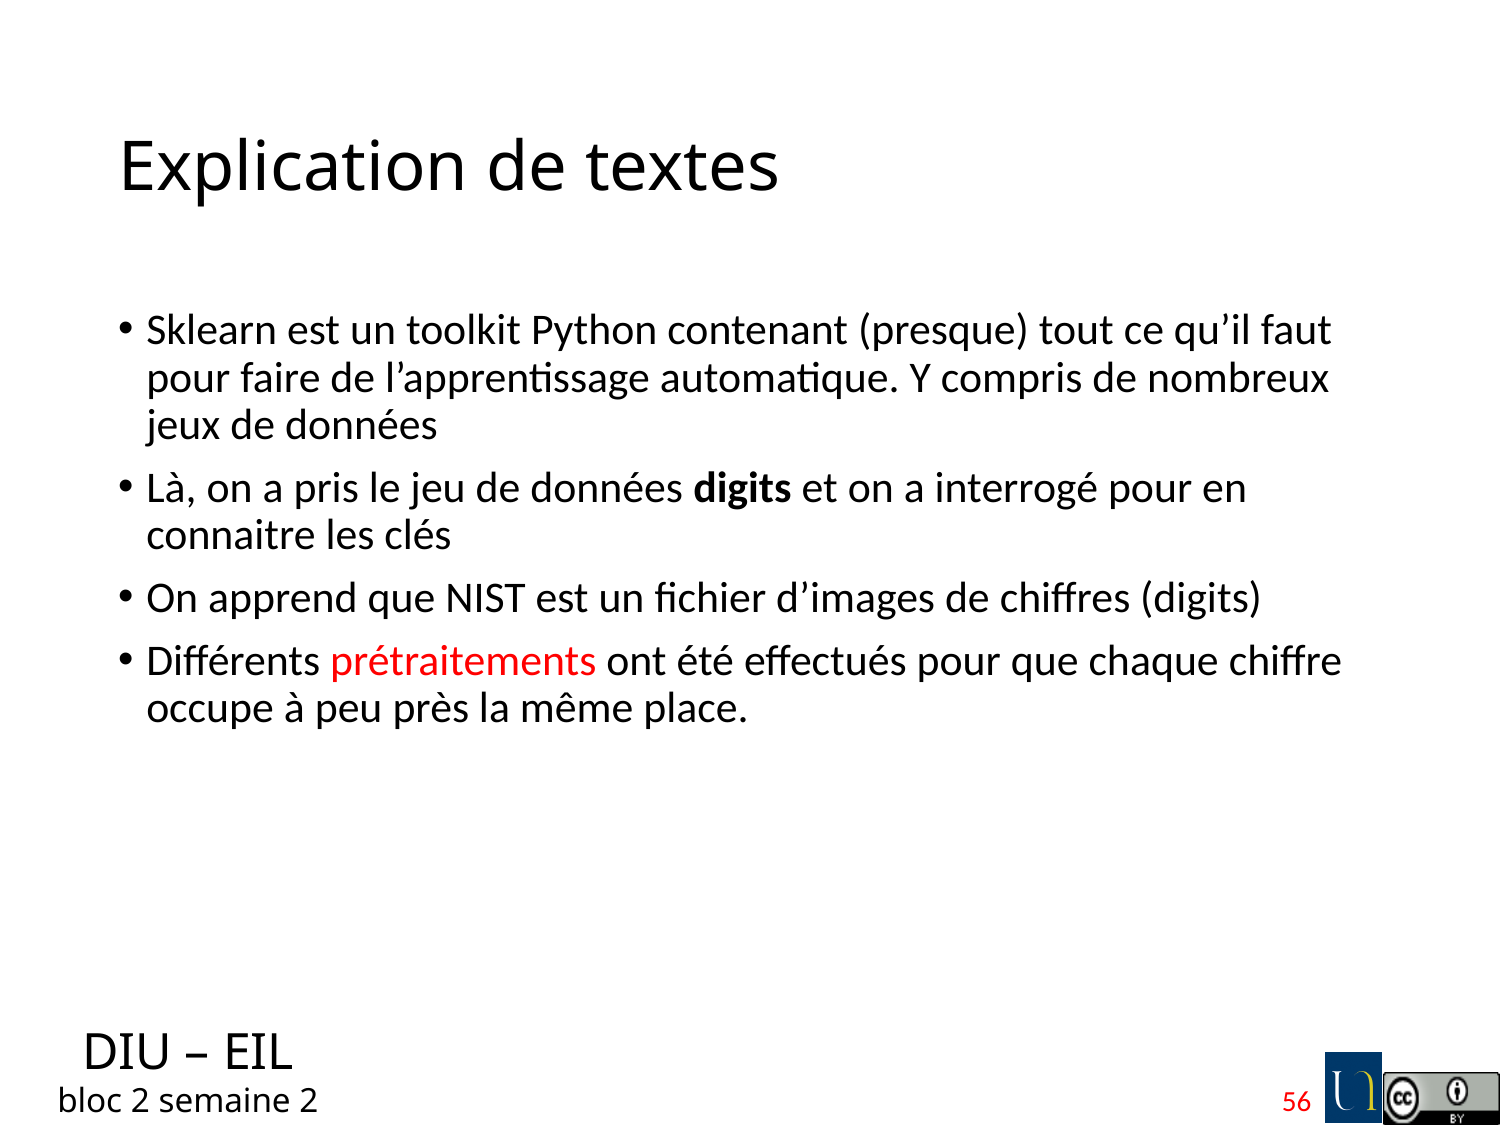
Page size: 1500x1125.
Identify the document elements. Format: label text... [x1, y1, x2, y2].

slide_number <numéro> [1240, 1070, 1327, 1125]
picture [1383, 1072, 1500, 1125]
title Explication de textes [103, 59, 1397, 278]
picture [1325, 1052, 1382, 1123]
list Sklearn est un toolkit Python contenant (presque) tout ce qu’il faut pour faire de l’apprentissage automatique. Y compris de nombreux jeux de données Là, on a pris le jeu de données digits et on a interrogé pour en connaitre les clés On apprend que NIST est un fichier d’images de chiffres (digits) Différents prétraitements ont été effectués pour que chaque chiffre occupe à peu près la même place. [103, 299, 1397, 1014]
